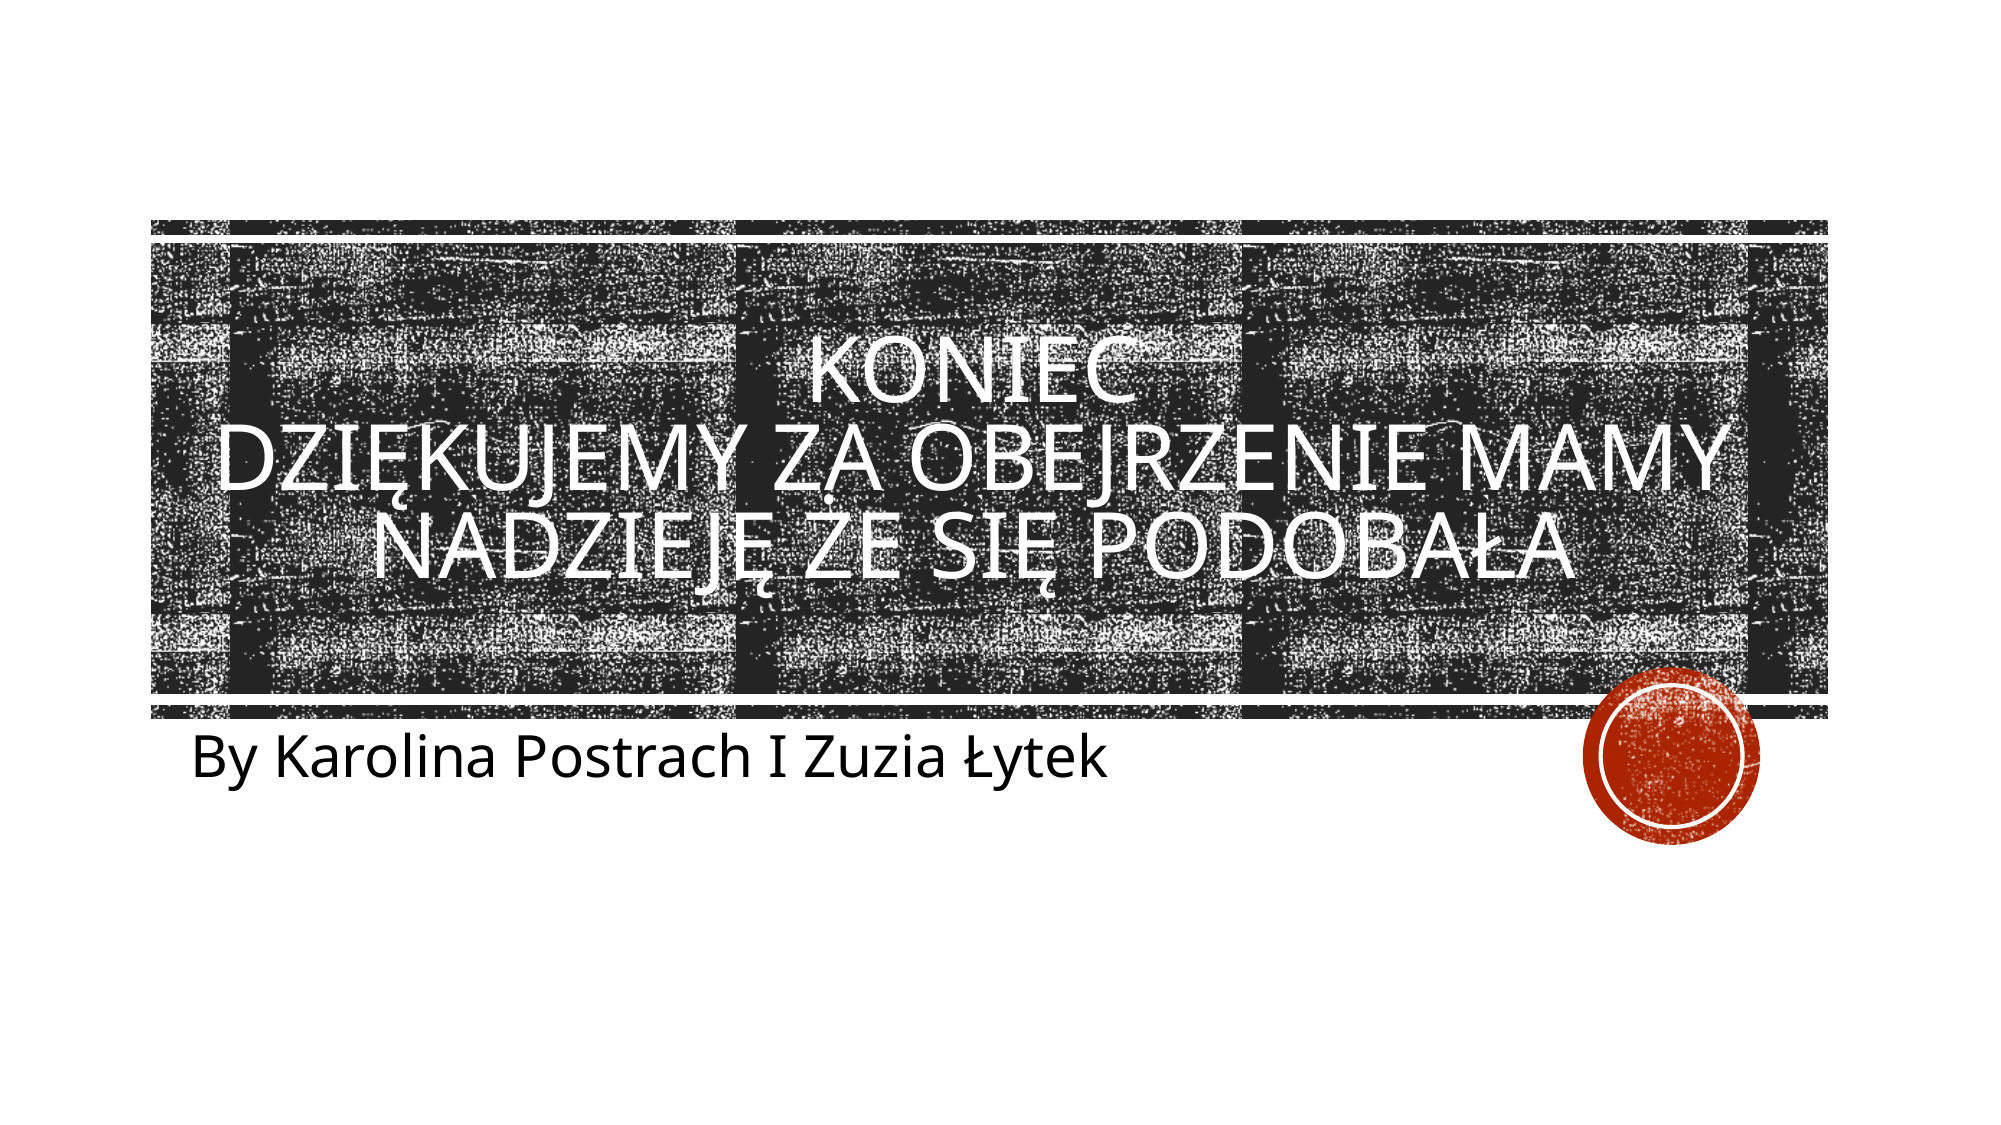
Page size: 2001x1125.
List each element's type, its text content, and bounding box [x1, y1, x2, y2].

title Koniec Dziękujemy za obejrzenie mamy nadzieję że się podobała [147, 229, 1800, 700]
subtitle By Karolina Postrach I Zuzia Łytek [175, 720, 1471, 896]
